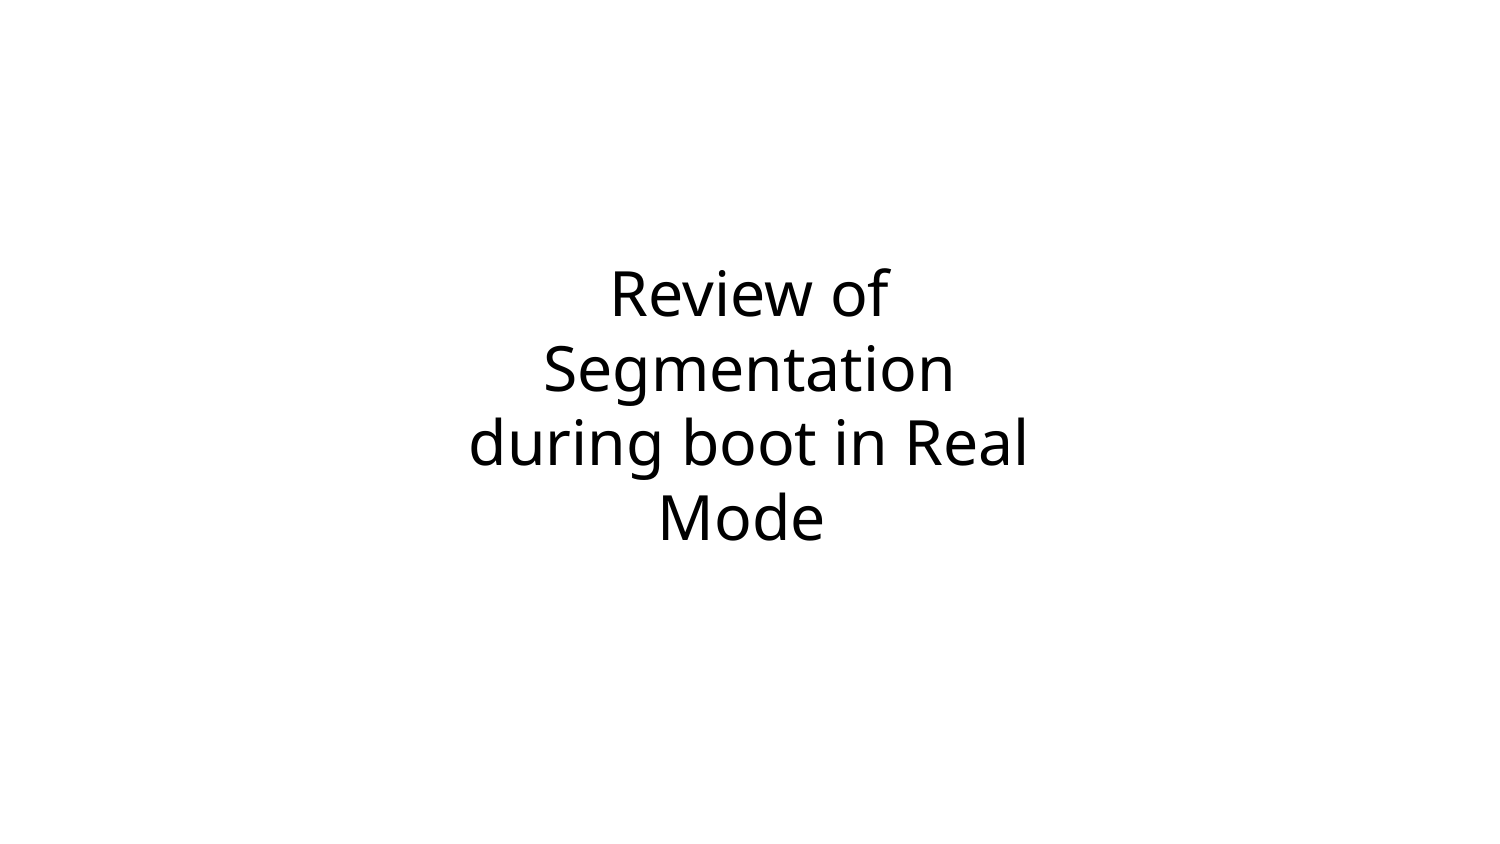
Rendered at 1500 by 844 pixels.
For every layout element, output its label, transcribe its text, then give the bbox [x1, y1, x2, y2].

text_box Review of Segmentation during boot in Real Mode [431, 238, 1069, 670]
